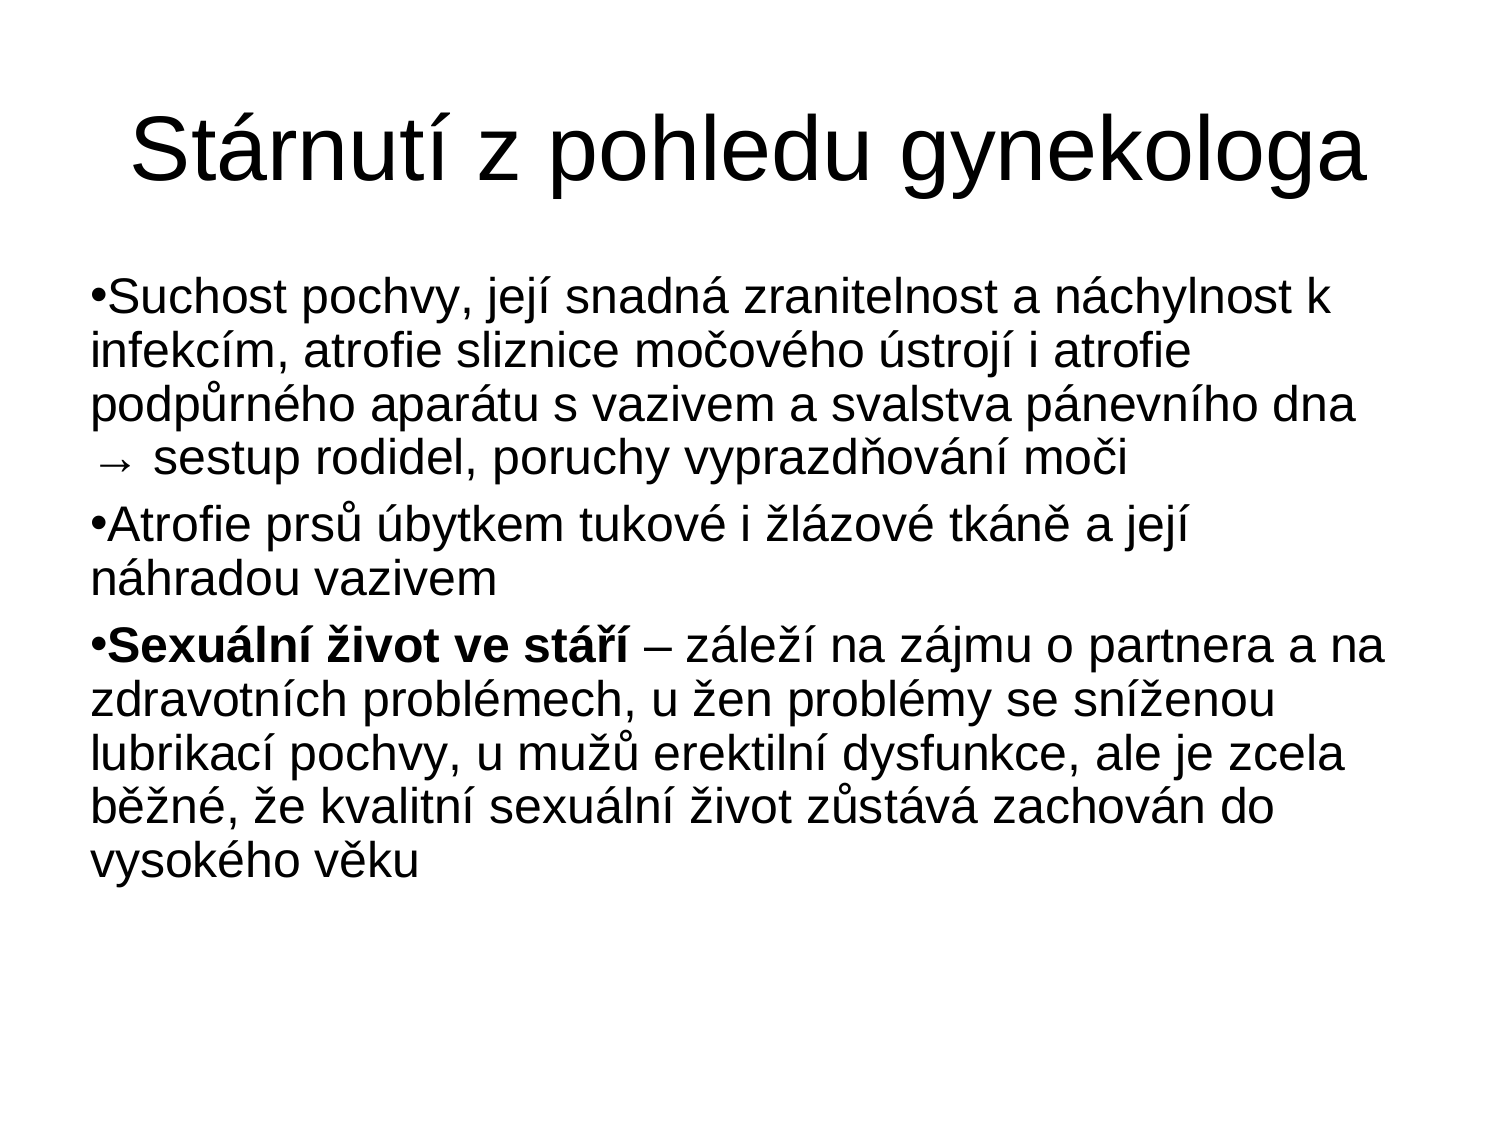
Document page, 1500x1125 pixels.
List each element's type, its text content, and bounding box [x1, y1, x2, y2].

list Suchost pochvy, její snadná zranitelnost a náchylnost k infekcím, atrofie sliznice močového ústrojí i atrofie podpůrného aparátu s vazivem a svalstva pánevního dna → sestup rodidel, poruchy vyprazdňování moči Atrofie prsů úbytkem tukové i žlázové tkáně a její náhradou vazivem Sexuální život ve stáří – záleží na zájmu o partnera a na zdravotních problémech, u žen problémy se sníženou lubrikací pochvy, u mužů erektilní dysfunkce, ale je zcela běžné, že kvalitní sexuální život zůstává zachován do vysokého věku [75, 262, 1426, 1005]
title Stárnutí z pohledu gynekologa [75, 49, 1426, 238]
